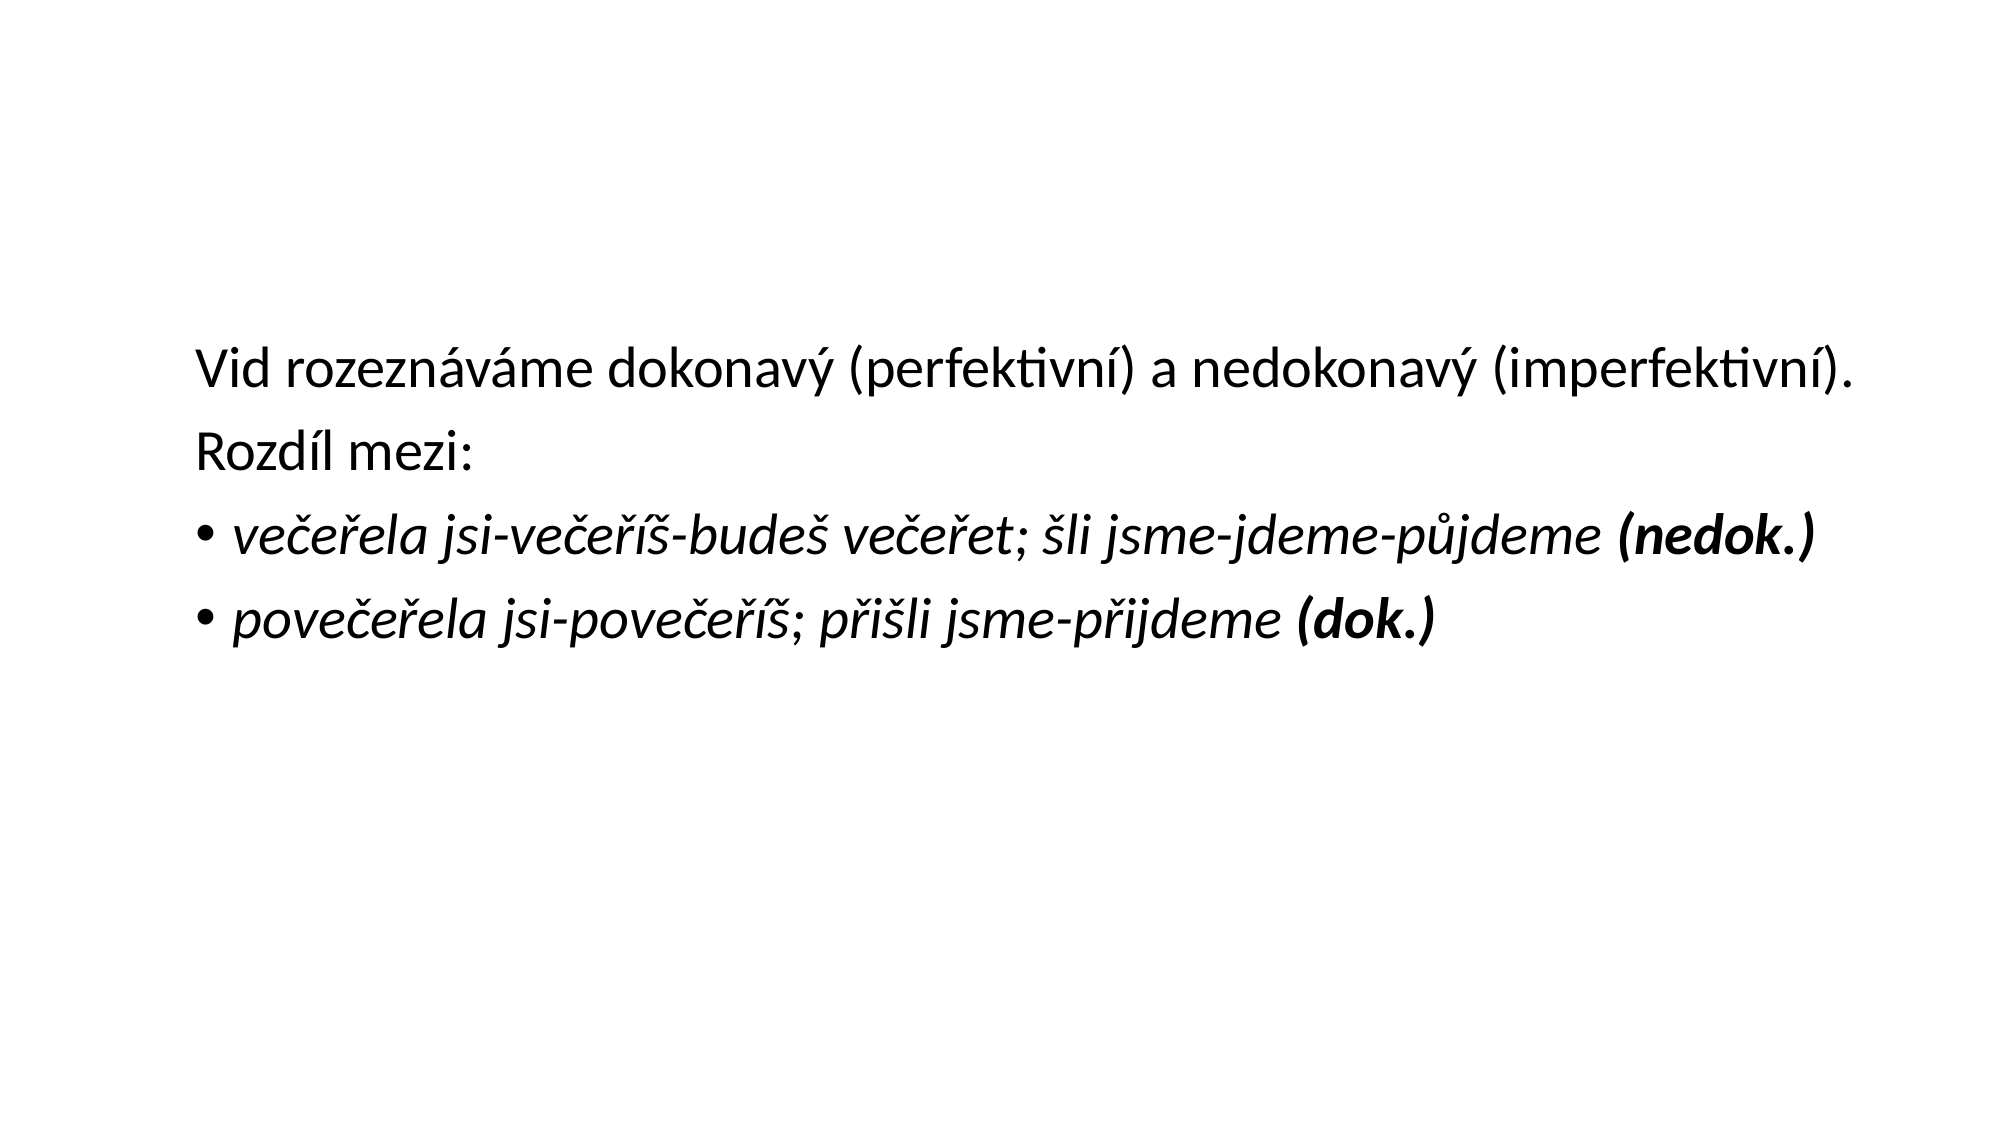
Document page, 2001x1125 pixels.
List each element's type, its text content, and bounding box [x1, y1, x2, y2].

list Vid rozeznáváme dokonavý (perfektivní) a nedokonavý (imperfektivní). Rozdíl mezi: večeřela jsi-večeříš-budeš večeřet; šli jsme-jdeme-půjdeme (nedok.) povečeřela jsi-povečeříš; přišli jsme-přijdeme (dok.) [180, 329, 1906, 1044]
